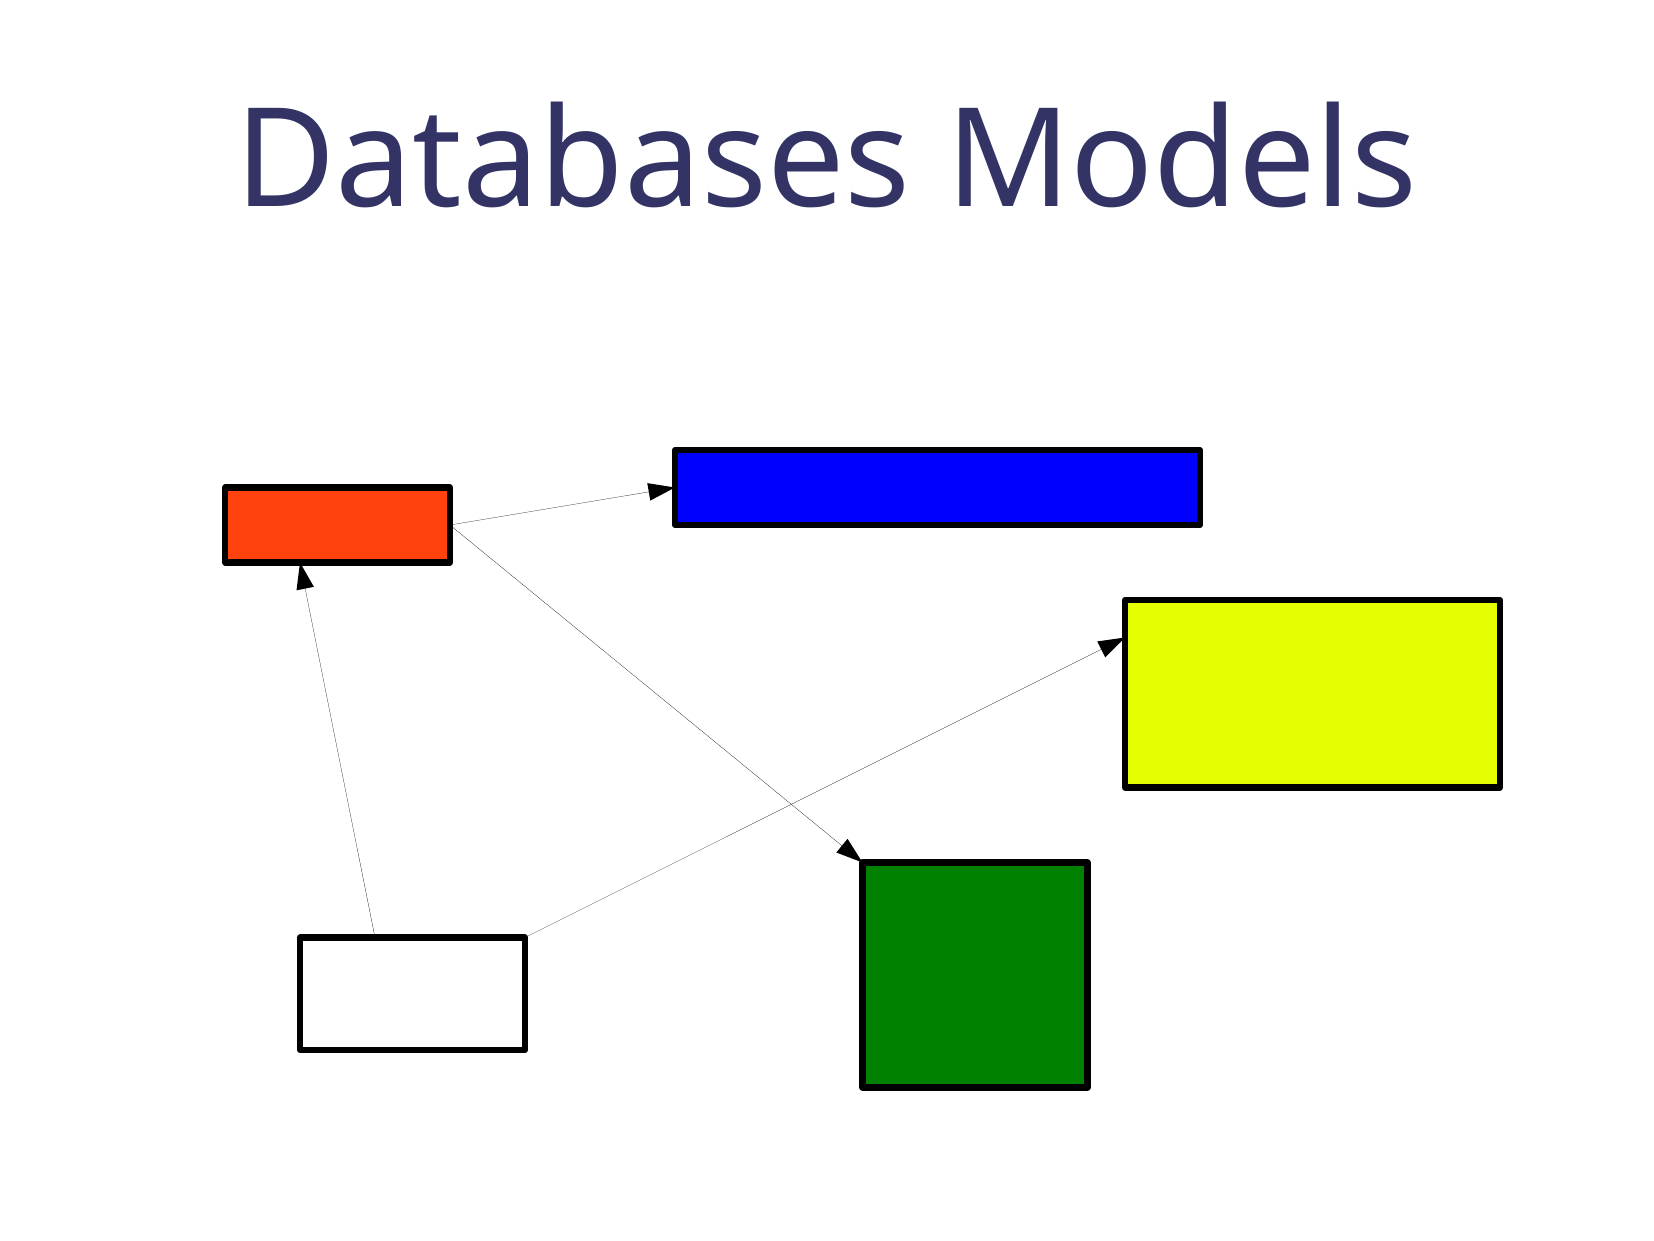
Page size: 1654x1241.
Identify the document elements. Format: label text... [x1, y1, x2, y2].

text_box [1125, 600, 1501, 788]
title Databases Models [82, 56, 1571, 250]
text_box [675, 450, 1201, 526]
text_box [862, 862, 1088, 1088]
text_box [225, 487, 451, 563]
